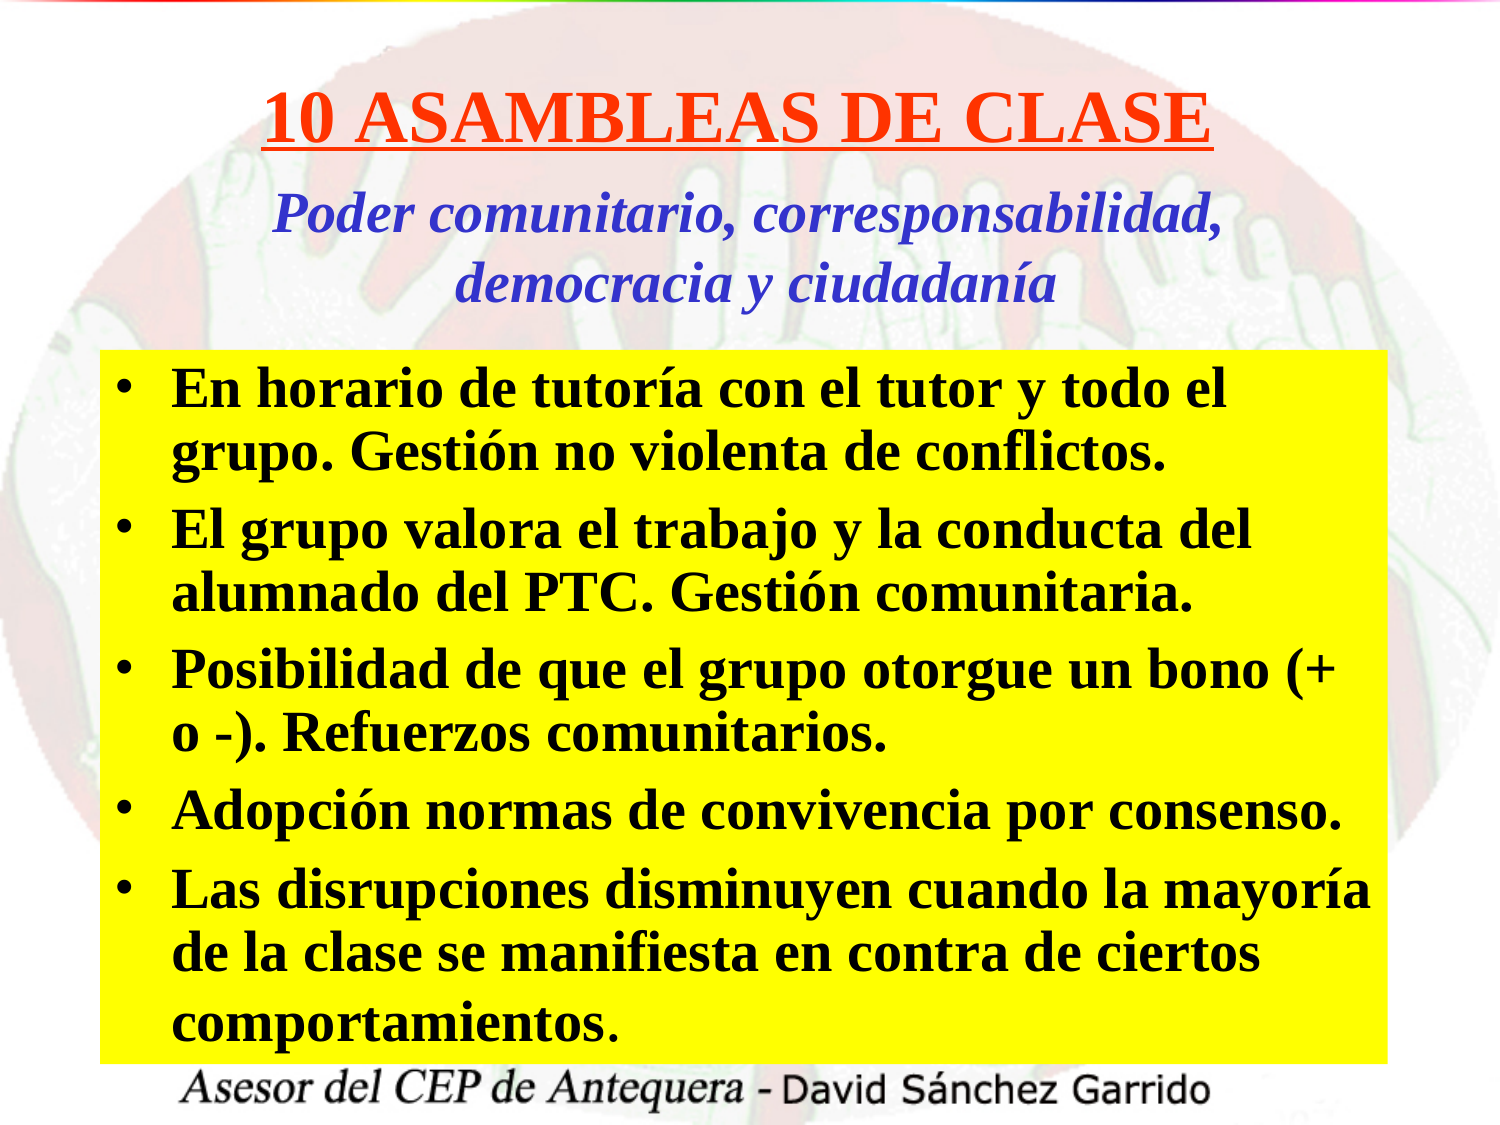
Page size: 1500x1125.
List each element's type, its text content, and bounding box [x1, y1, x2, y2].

text_box 10 ASAMBLEAS DE CLASE [62, 59, 1413, 166]
text_box En horario de tutoría con el tutor y todo el grupo. Gestión no violenta de conflictos. El grupo valora el trabajo y la conducta del alumnado del PTC. Gestión comunitaria. Posibilidad de que el grupo otorgue un bono (+ o -). Refuerzos comunitarios. Adopción normas de convivencia por consenso. Las disrupciones disminuyen cuando la mayoría de la clase se manifiesta en contra de ciertos comportamientos. [100, 349, 1388, 1065]
text_box Poder comunitario, corresponsabilidad, democracia y ciudadanía [75, 166, 1438, 322]
picture [0, 0, 1500, 1125]
